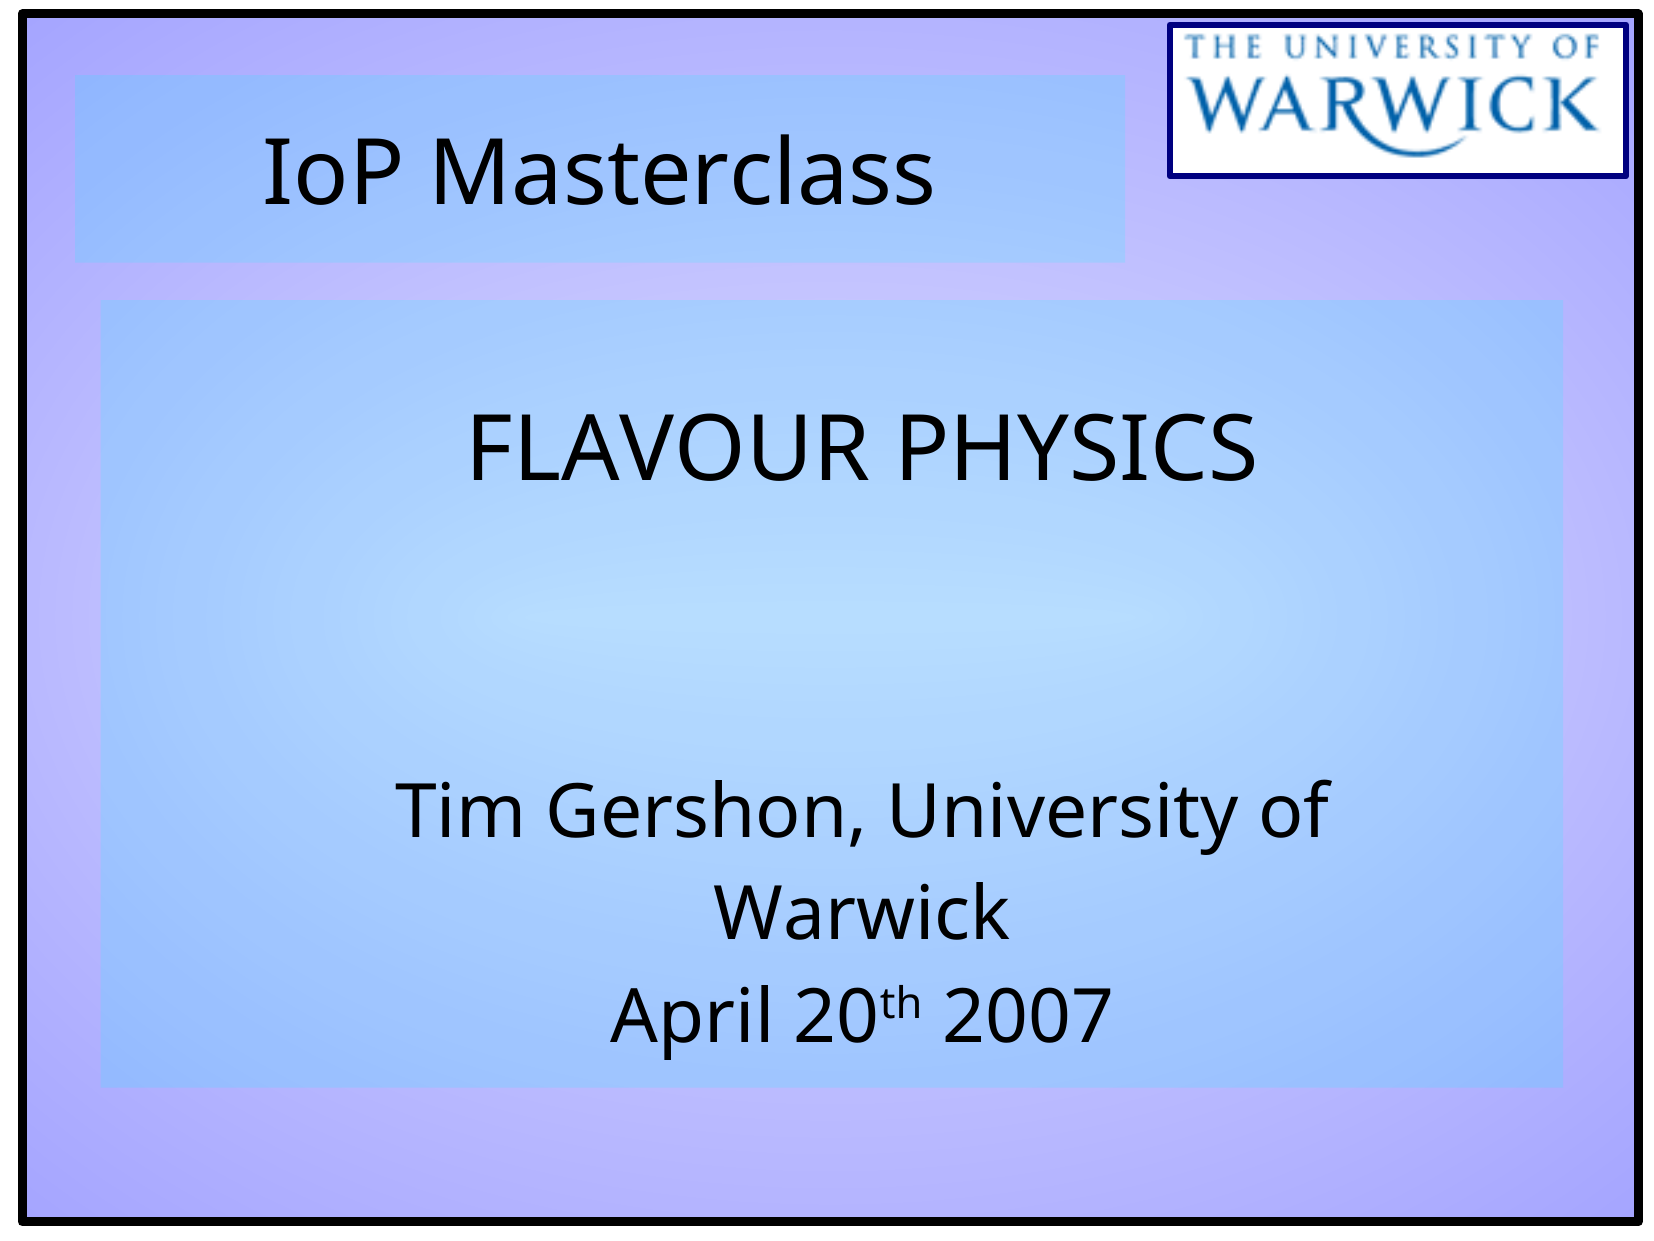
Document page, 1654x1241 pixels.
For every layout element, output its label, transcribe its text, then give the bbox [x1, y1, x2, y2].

text_box FLAVOUR PHYSICS Tim Gershon, University of Warwick April 20th 2007 [262, 375, 1463, 907]
picture [1172, 27, 1623, 174]
text_box [22, 13, 1639, 1222]
text_box IoP Masterclass [75, 75, 1126, 263]
